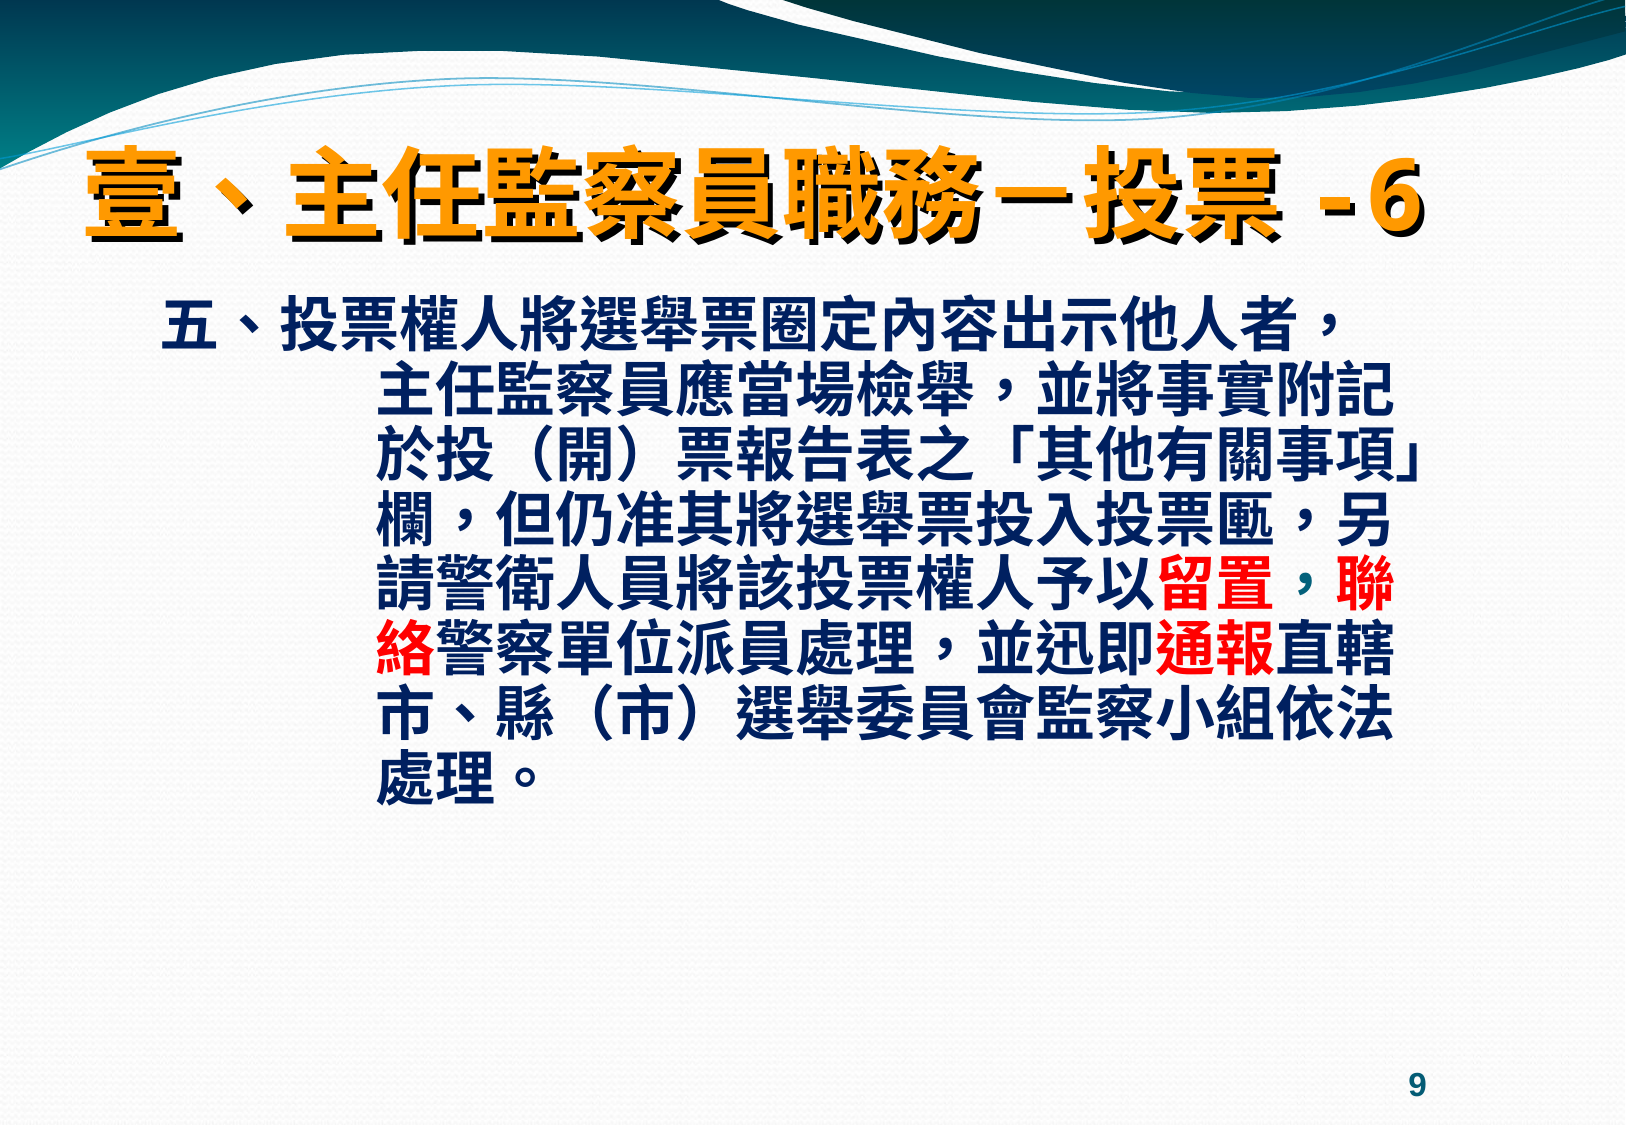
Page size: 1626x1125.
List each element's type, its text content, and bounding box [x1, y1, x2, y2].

text_box [1408, 1042, 1544, 1103]
list 五、投票權人將選舉票圈定內容出示他人者， 主任監察員應當場檢舉，並將事實附記 於投（開）票報告表之「其他有關事項」 欄，但仍准其將選舉票投入投票匭，另 請警衛人員將該投票權人予以留置，聯 絡警察單位派員處理，並迅即通報直轄 市、縣（市）選舉委員會監察小組依法 處理。 [108, 287, 1586, 1089]
title 壹、主任監察員職務－投票-6 [81, 106, 1544, 251]
